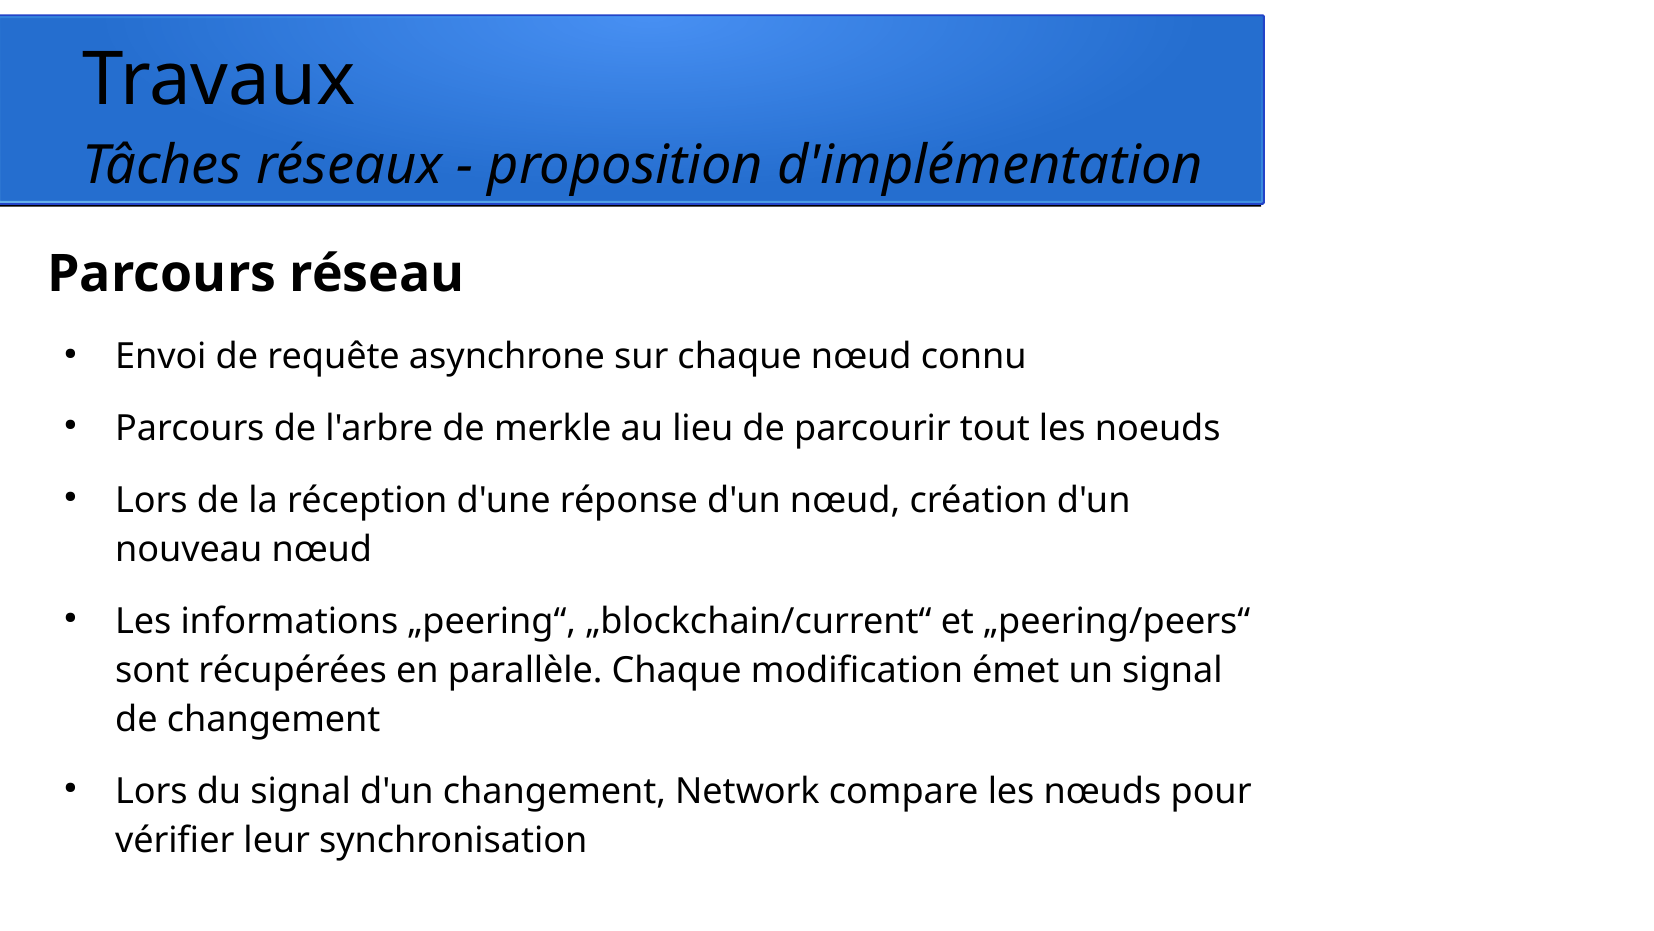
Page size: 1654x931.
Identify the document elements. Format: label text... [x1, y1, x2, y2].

list Parcours réseau Envoi de requête asynchrone sur chaque nœud connu Parcours de l'arbre de merkle au lieu de parcourir tout les noeuds Lors de la réception d'une réponse d'un nœud, création d'un nouveau nœud Les informations „peering“, „blockchain/current“ et „peering/peers“ sont récupérées en parallèle. Chaque modification émet un signal de changement Lors du signal d'un changement, Network compare les nœuds pour vérifier leur synchronisation [47, 236, 1265, 875]
title Travaux Tâches réseaux - proposition d'implémentation [82, 28, 1235, 196]
